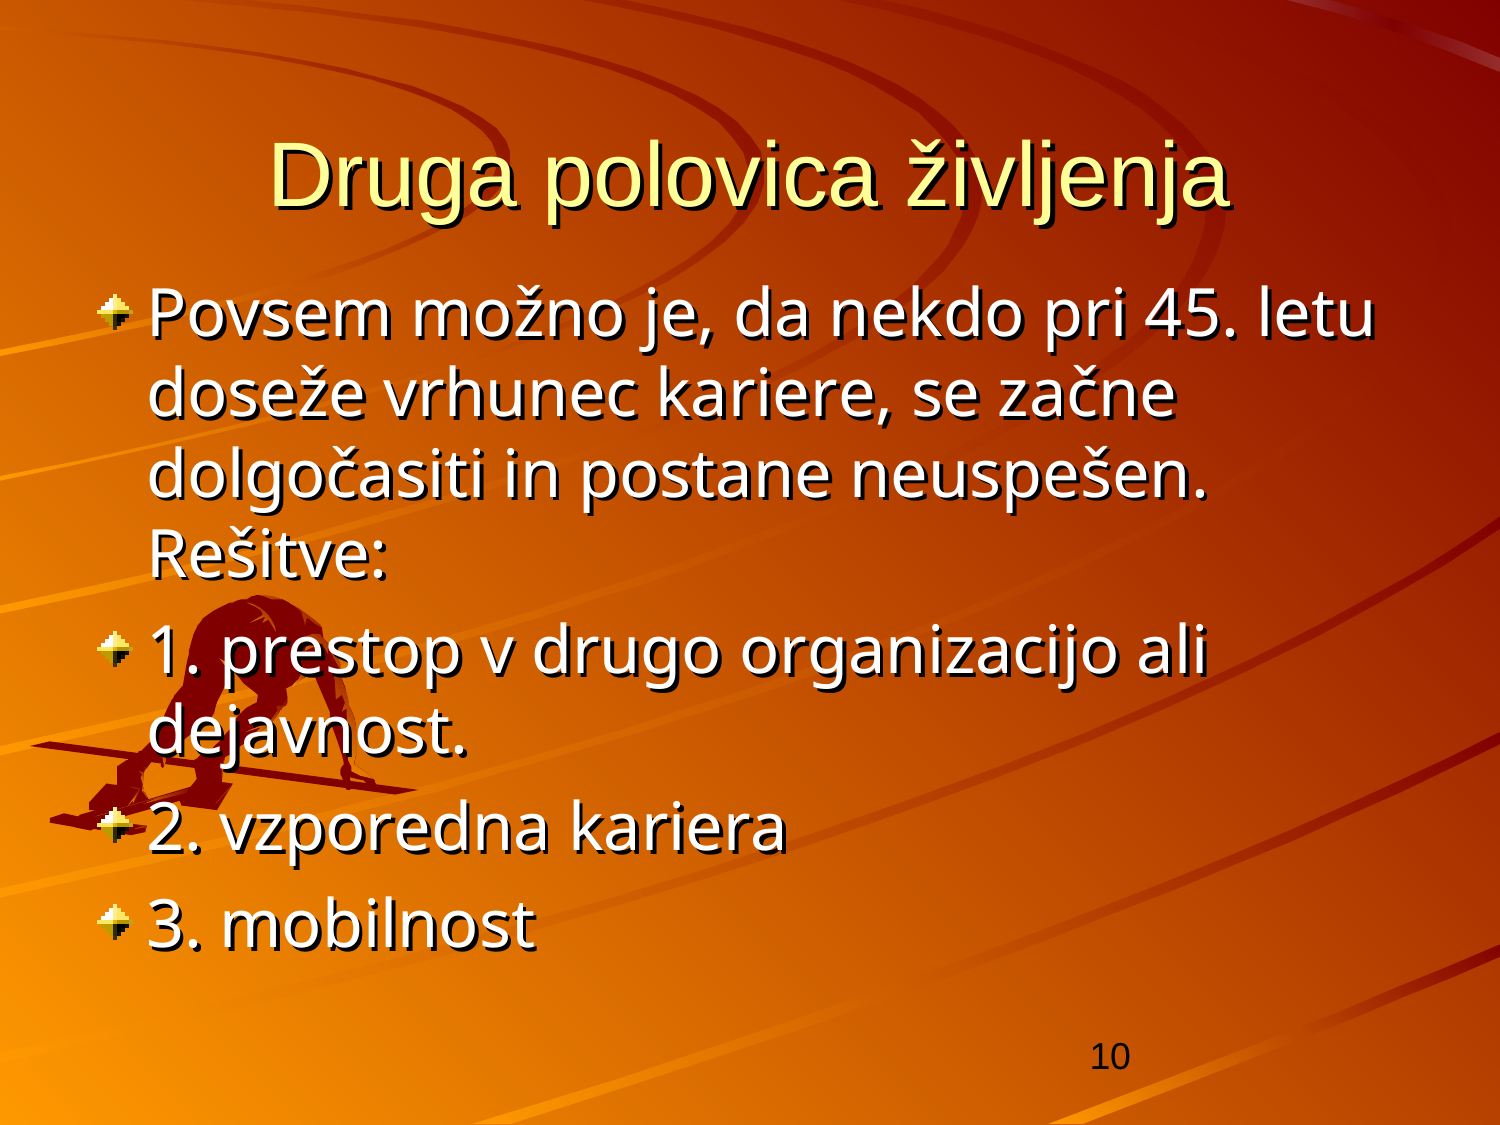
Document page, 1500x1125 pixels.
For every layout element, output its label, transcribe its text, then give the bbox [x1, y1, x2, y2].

title Druga polovica življenja [75, 25, 1426, 233]
list Povsem možno je, da nekdo pri 45. letu doseže vrhunec kariere, se začne dolgočasiti in postane neuspešen. Rešitve: 1. prestop v drugo organizacijo ali dejavnost. 2. vzporedna kariera 3. mobilnost [75, 262, 1426, 1006]
